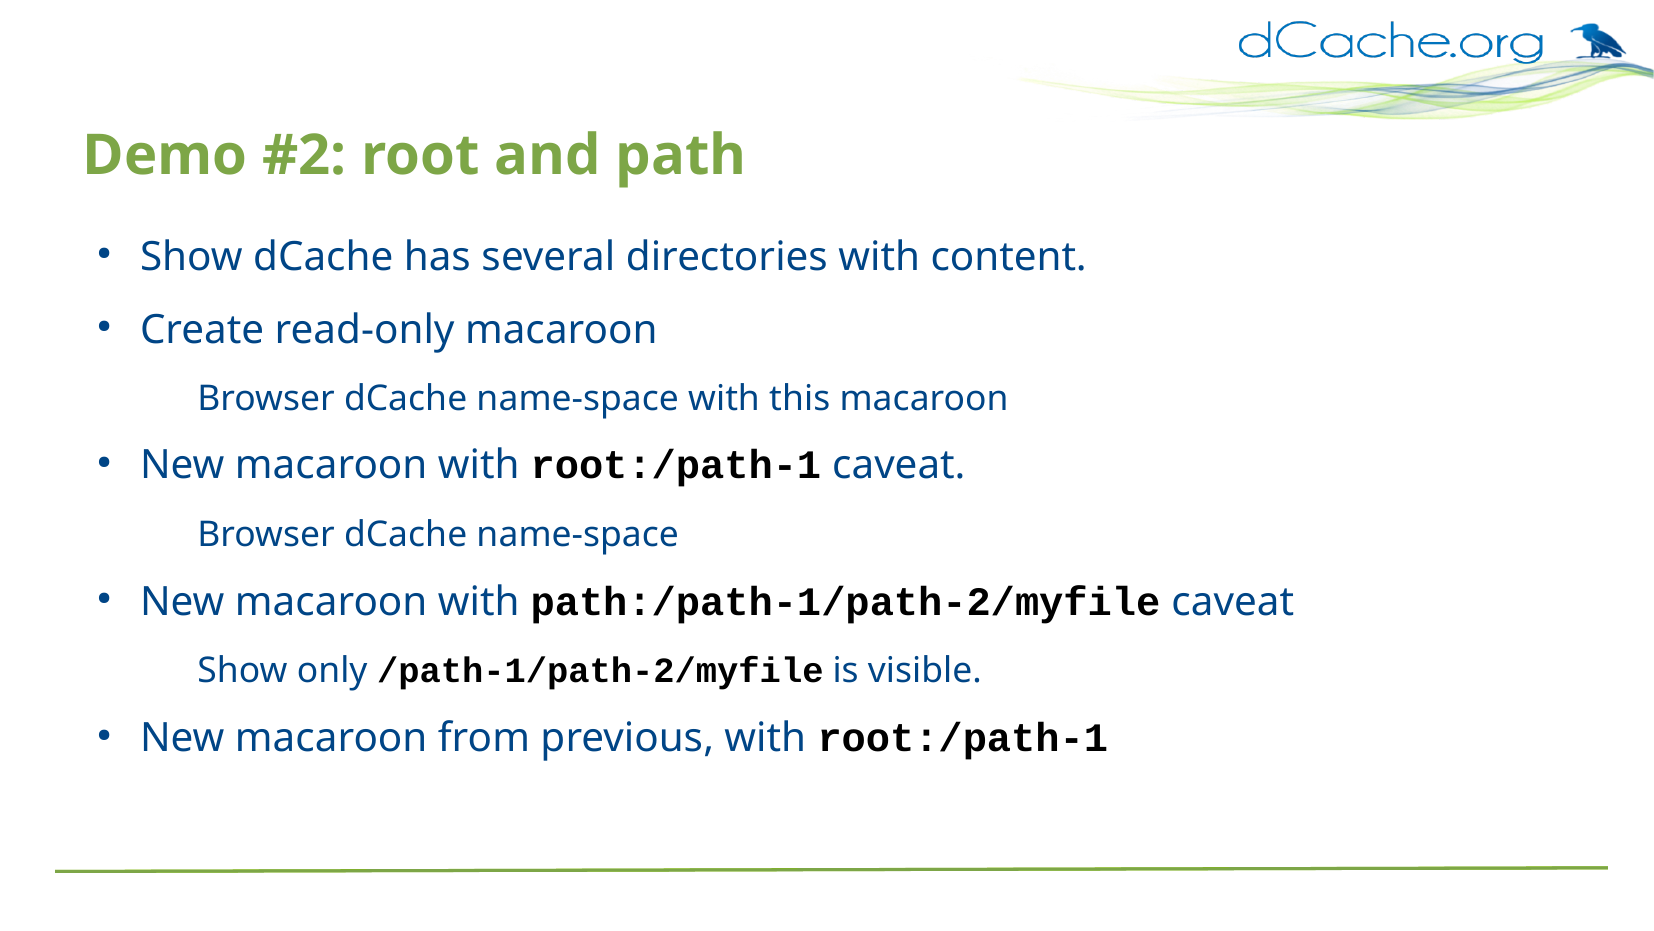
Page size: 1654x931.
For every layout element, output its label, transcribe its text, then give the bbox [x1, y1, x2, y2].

list Show dCache has several directories with content. Create read-only macaroon Browser dCache name-space with this macaroon New macaroon with root:/path-1 caveat. Browser dCache name-space New macaroon with path:/path-1/path-2/myfile caveat Show only /path-1/path-2/myfile is visible. New macaroon from previous, with root:/path-1 [82, 227, 1571, 767]
title Demo #2: root and path [82, 116, 1605, 189]
picture [956, 12, 1654, 127]
